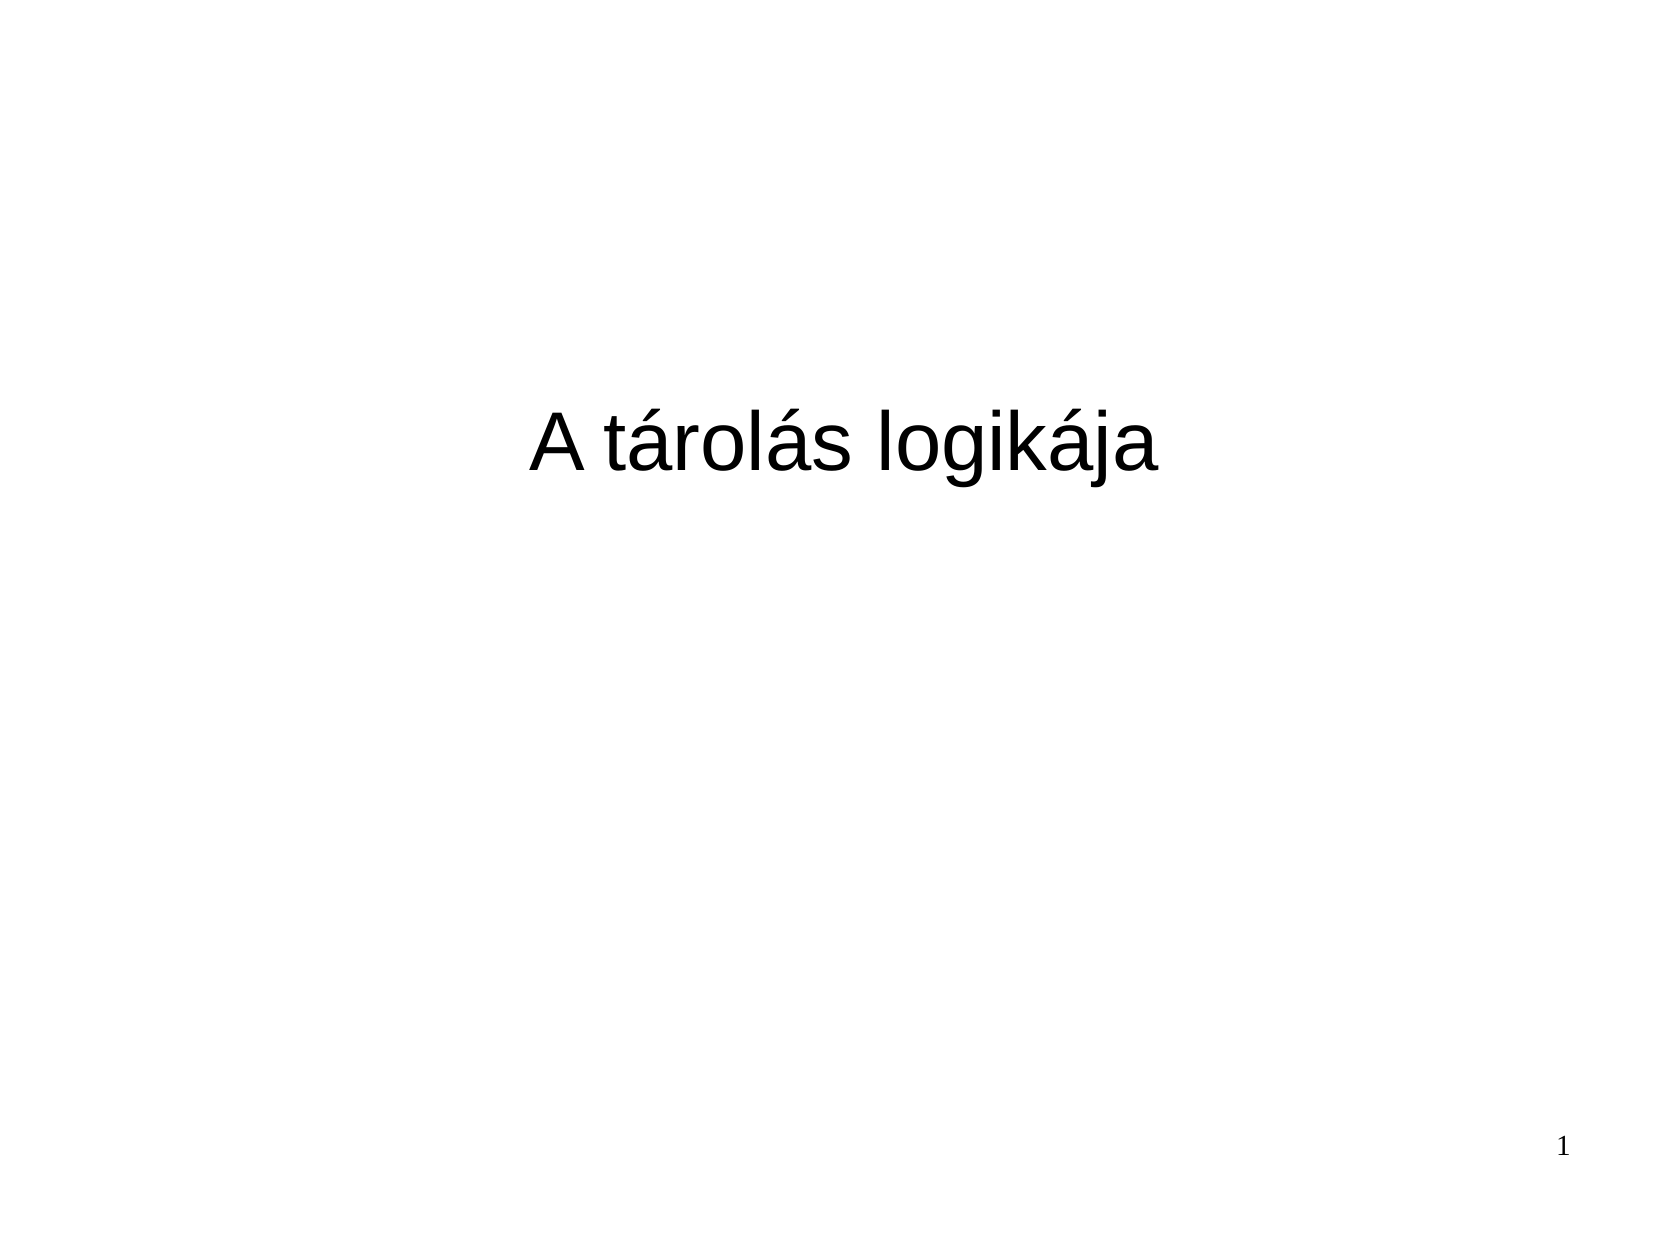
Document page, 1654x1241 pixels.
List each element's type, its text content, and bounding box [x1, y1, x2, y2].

title A tárolás logikája [123, 333, 1530, 541]
